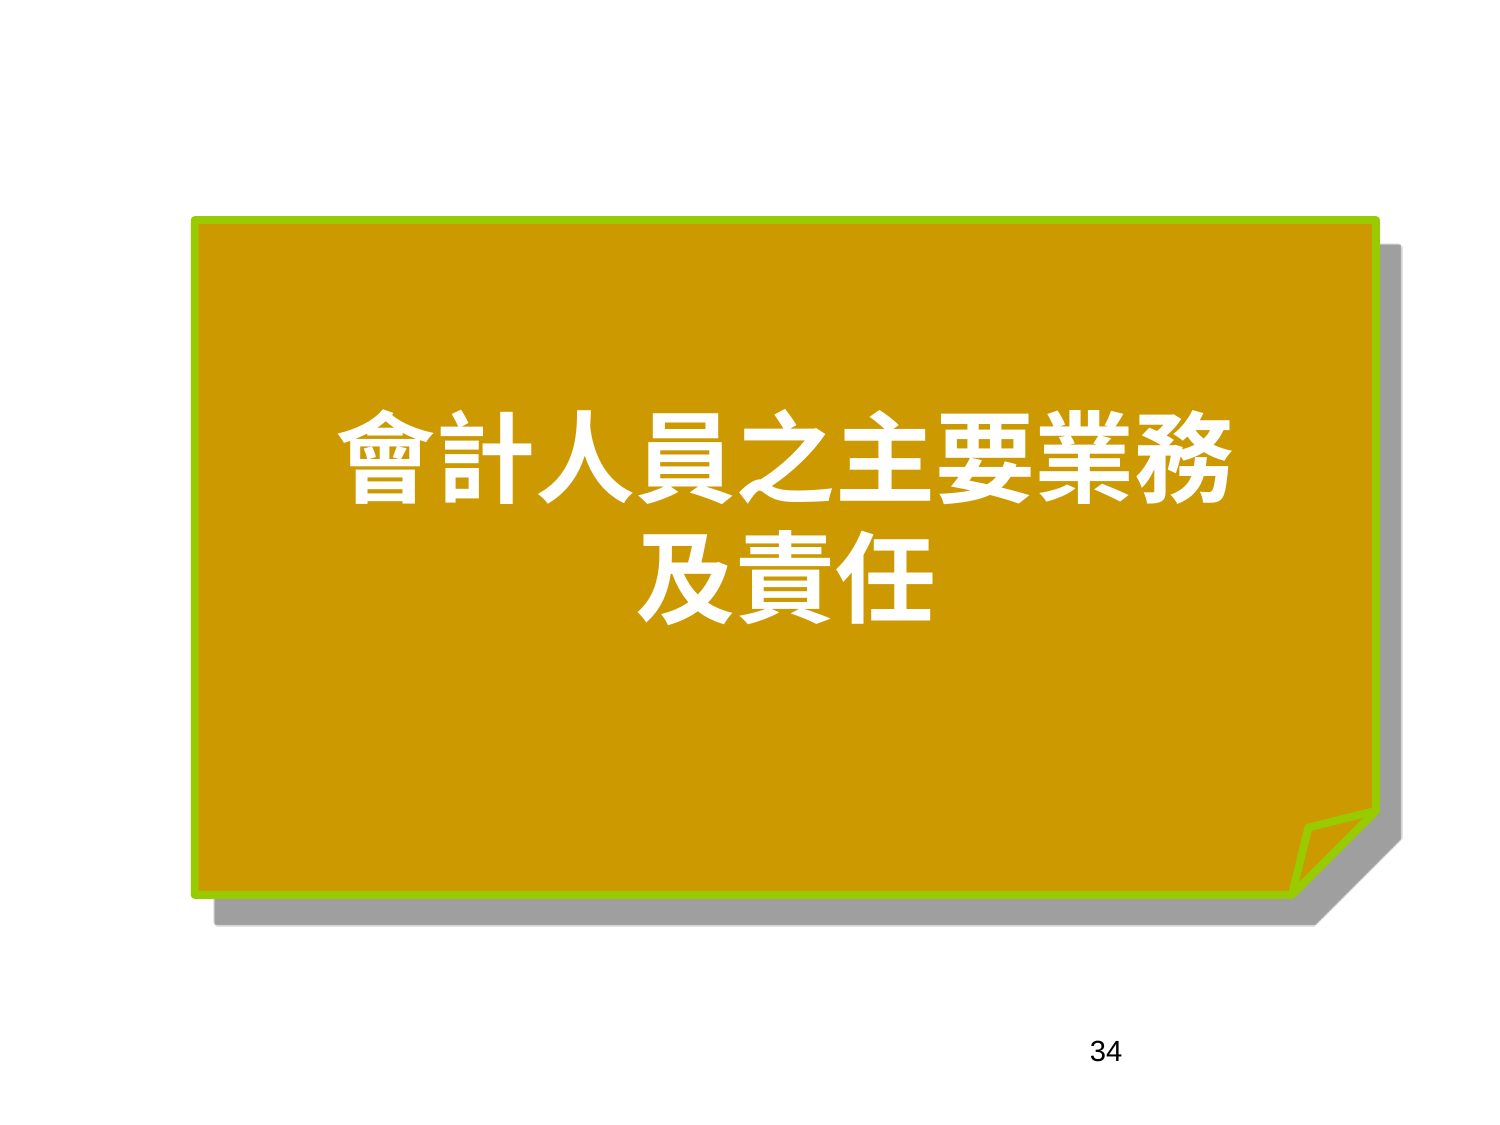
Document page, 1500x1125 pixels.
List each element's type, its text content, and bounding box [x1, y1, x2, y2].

text_box 會計人員之主要業務 及責任 [194, 220, 1377, 896]
text_box 34 [1074, 1024, 1426, 1103]
